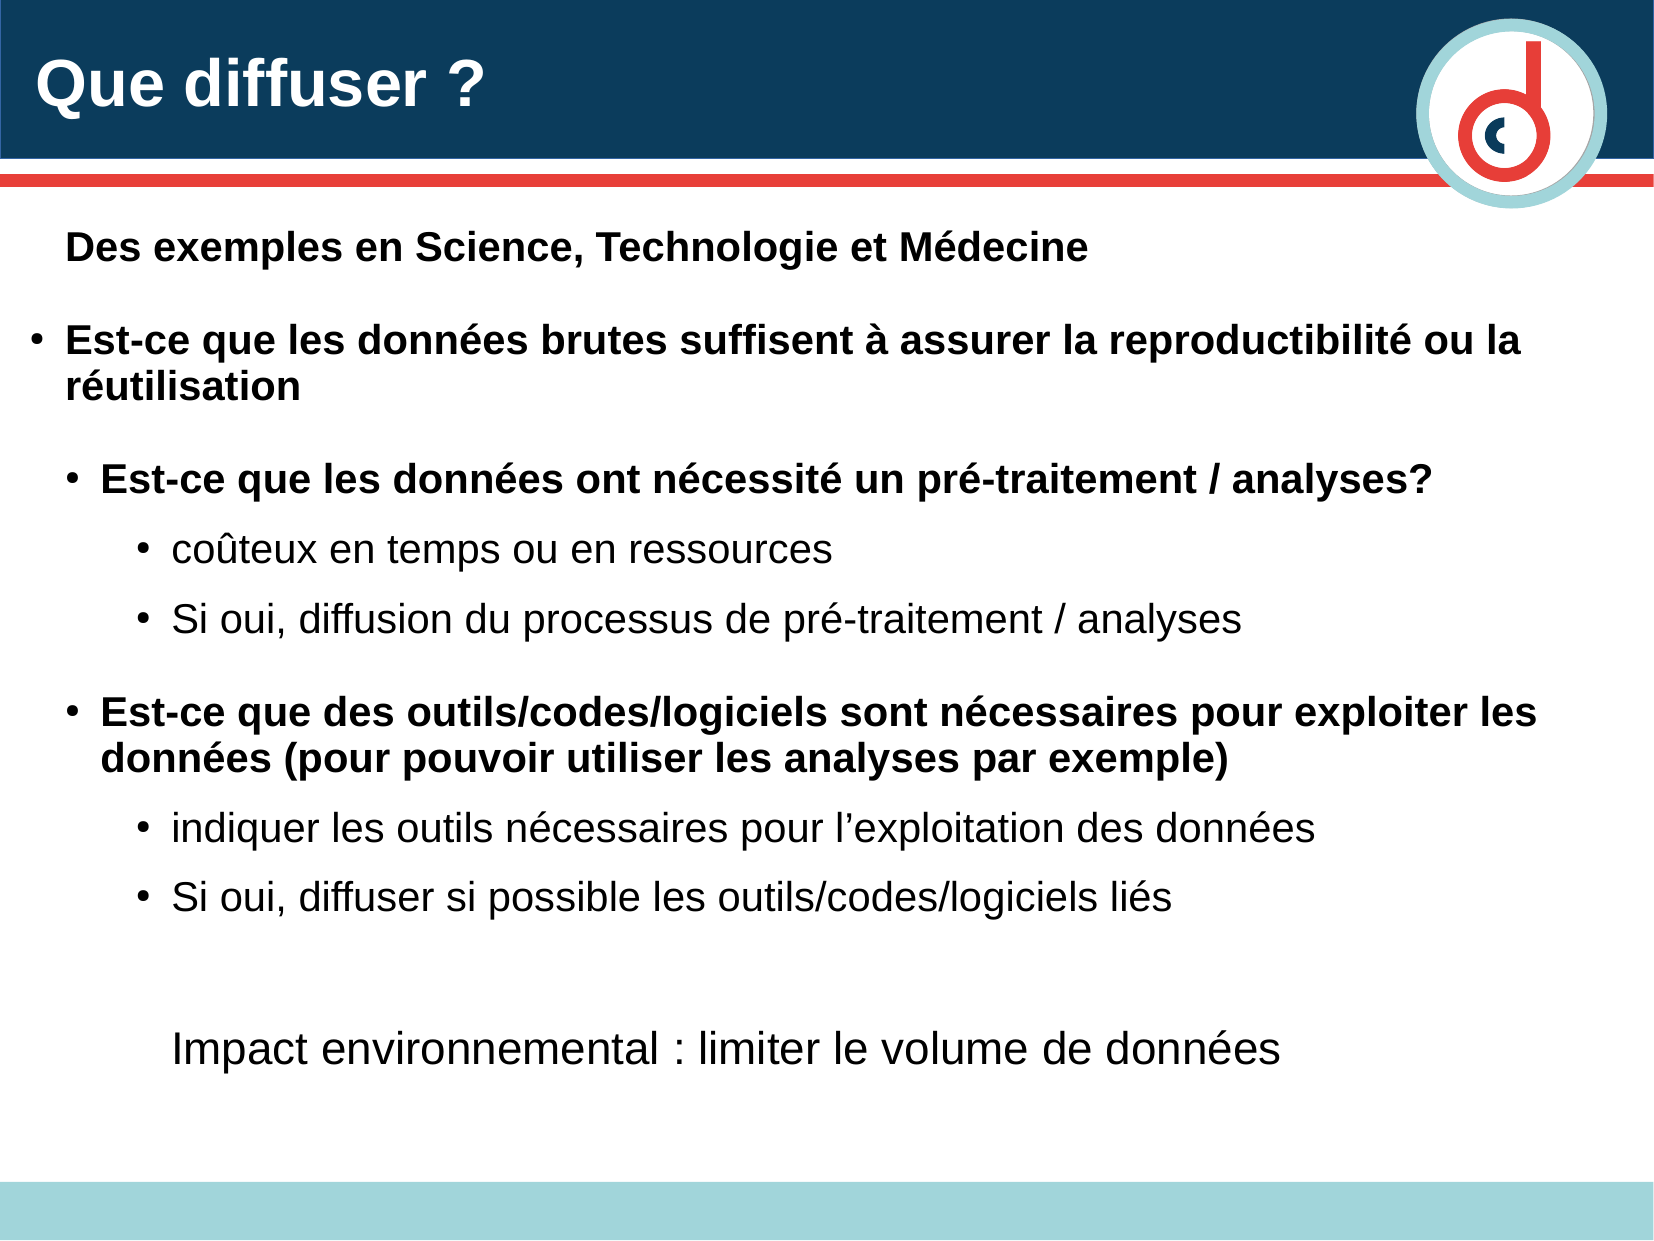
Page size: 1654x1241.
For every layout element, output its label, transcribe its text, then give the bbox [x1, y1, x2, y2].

text_box Des exemples en Science, Technologie et Médecine Est-ce que les données brutes suffisent à assurer la reproductibilité ou la réutilisation Est-ce que les données ont nécessité un pré-traitement / analyses? coûteux en temps ou en ressources Si oui, diffusion du processus de pré-traitement / analyses Est-ce que des outils/codes/logiciels sont nécessaires pour exploiter les données (pour pouvoir utiliser les analyses par exemple) indiquer les outils nécessaires pour l’exploitation des données Si oui, diffuser si possible les outils/codes/logiciels liés Impact environnemental : limiter le volume de données [29, 177, 1654, 1190]
title Que diffuser ? [35, 11, 1430, 159]
